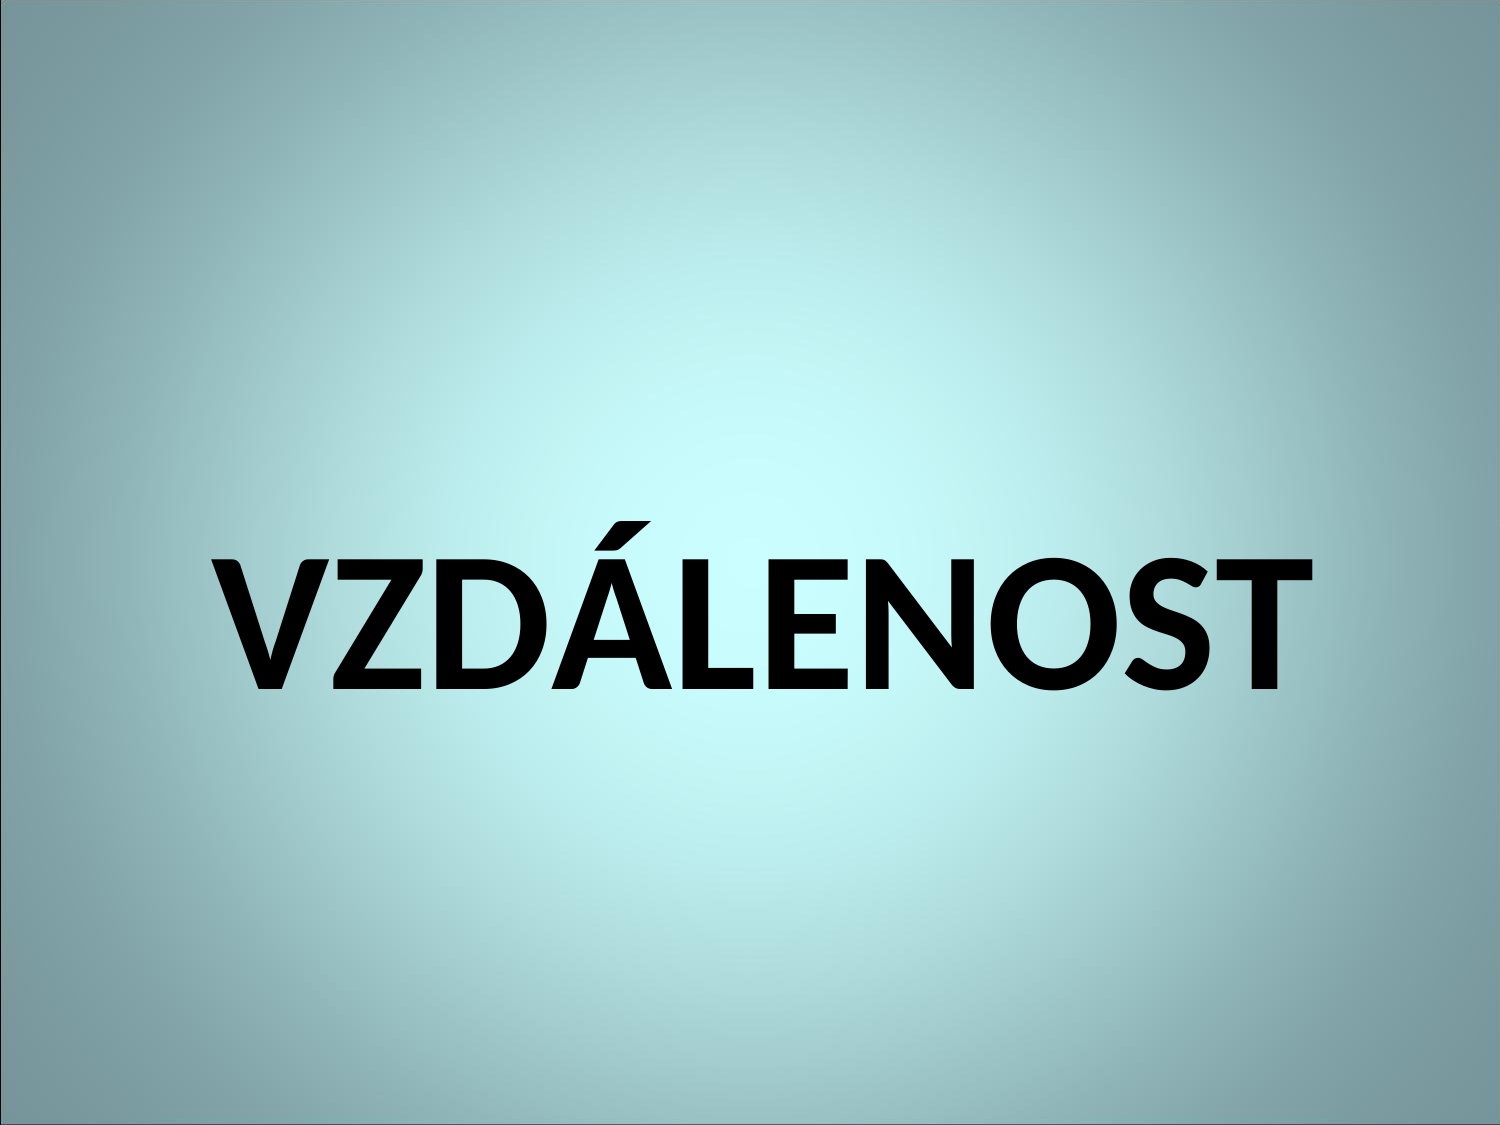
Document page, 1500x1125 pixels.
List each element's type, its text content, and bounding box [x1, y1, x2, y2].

picture [0, 0, 1500, 1125]
title VZDÁLENOST [88, 481, 1439, 737]
